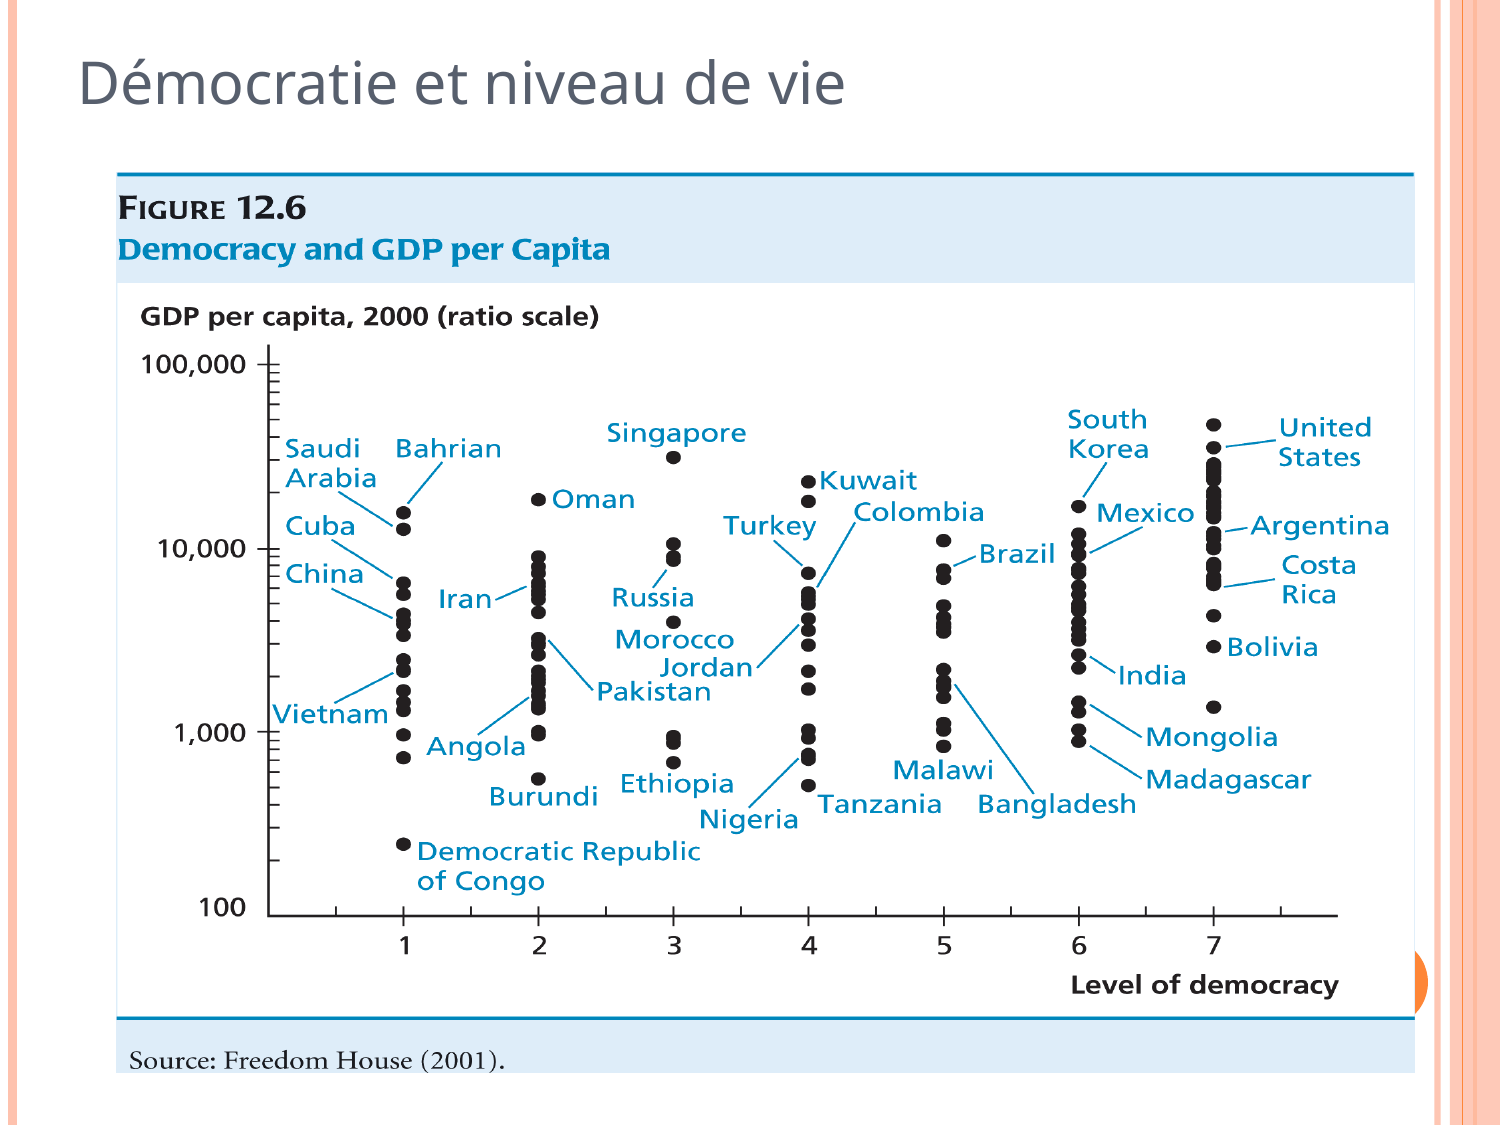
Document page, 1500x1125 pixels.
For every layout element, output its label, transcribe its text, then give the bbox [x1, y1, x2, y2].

title Démocratie et niveau de vie [62, 37, 1450, 124]
picture [116, 172, 1415, 1016]
slide_number <numéro> [1333, 940, 1434, 1027]
picture [116, 1021, 1415, 1073]
